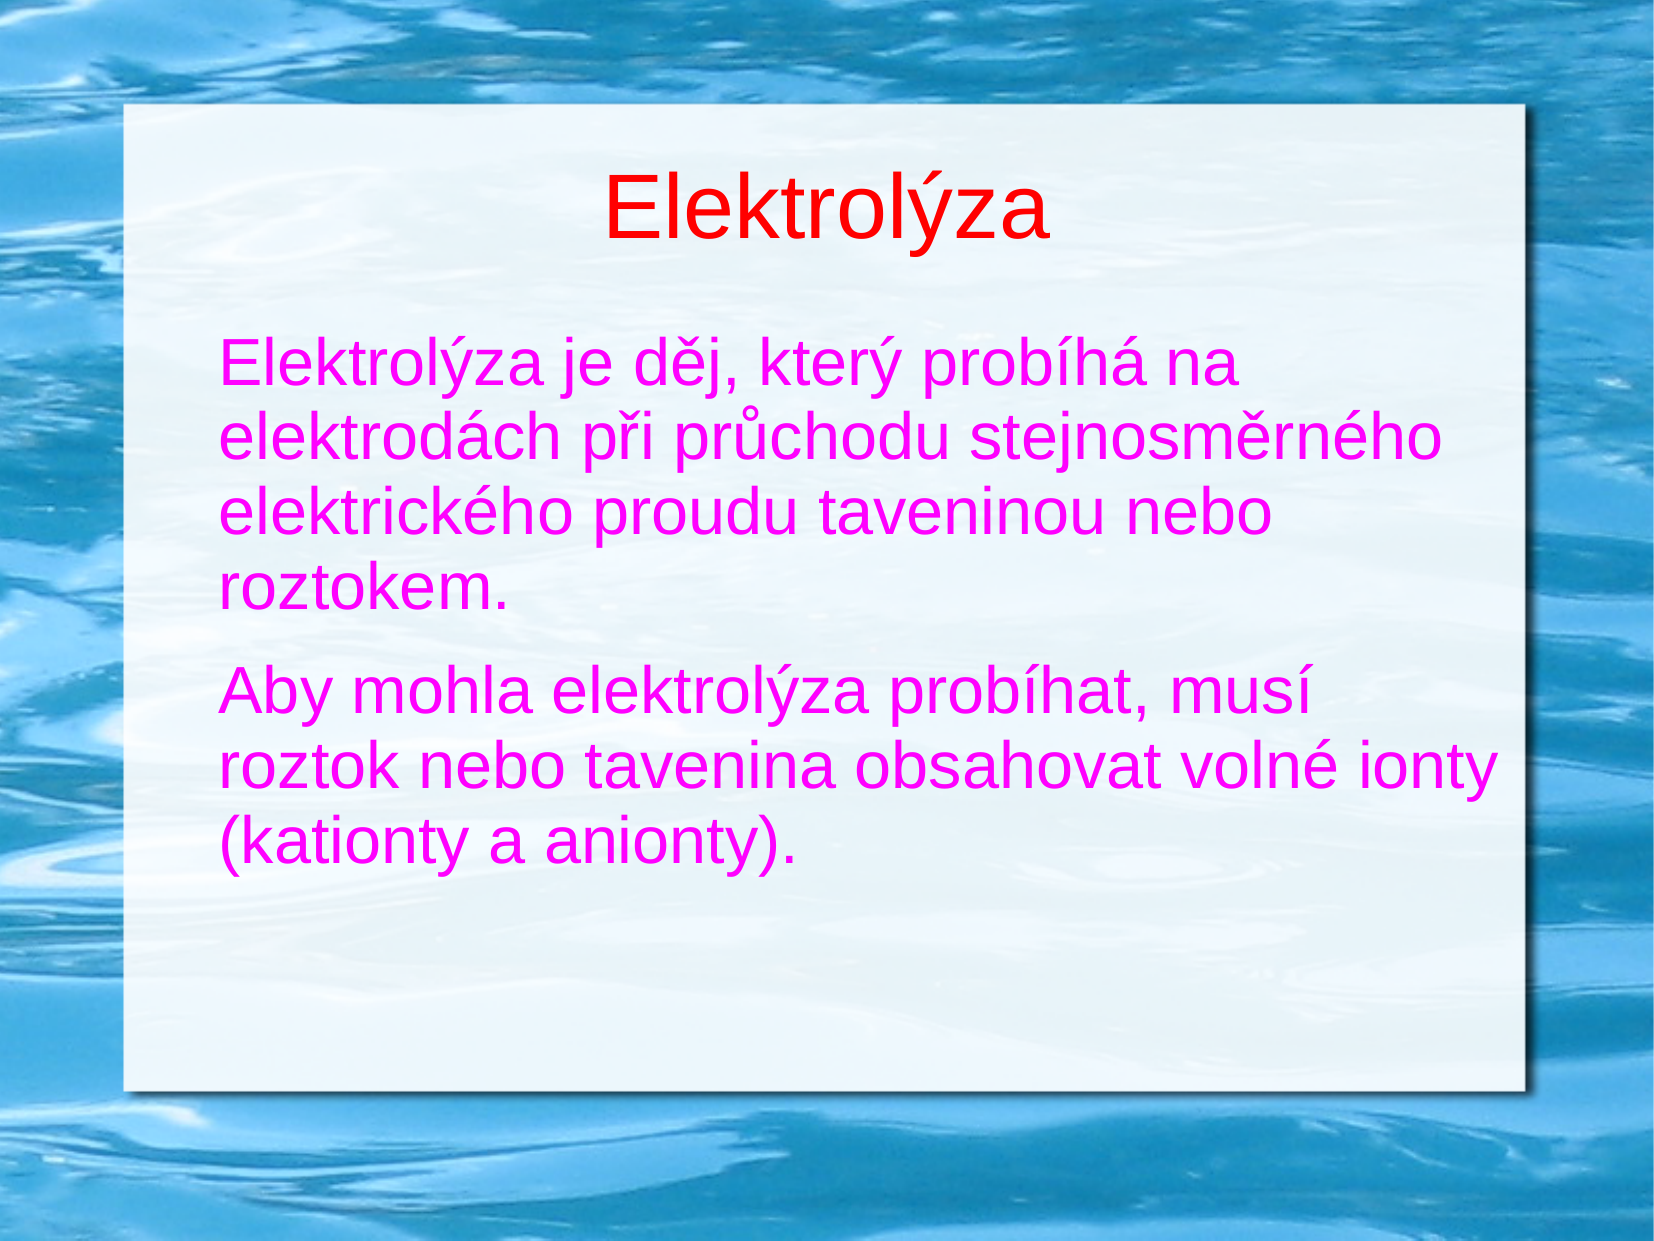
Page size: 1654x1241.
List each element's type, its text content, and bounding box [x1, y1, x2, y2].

picture [0, 0, 1654, 1241]
title Elektrolýza [147, 118, 1506, 296]
list Elektrolýza je děj, který probíhá na elektrodách při průchodu stejnosměrného elektrického proudu taveninou nebo roztokem. Aby mohla elektrolýza probíhat, musí roztok nebo tavenina obsahovat volné ionty (kationty a anionty). [147, 324, 1506, 1045]
